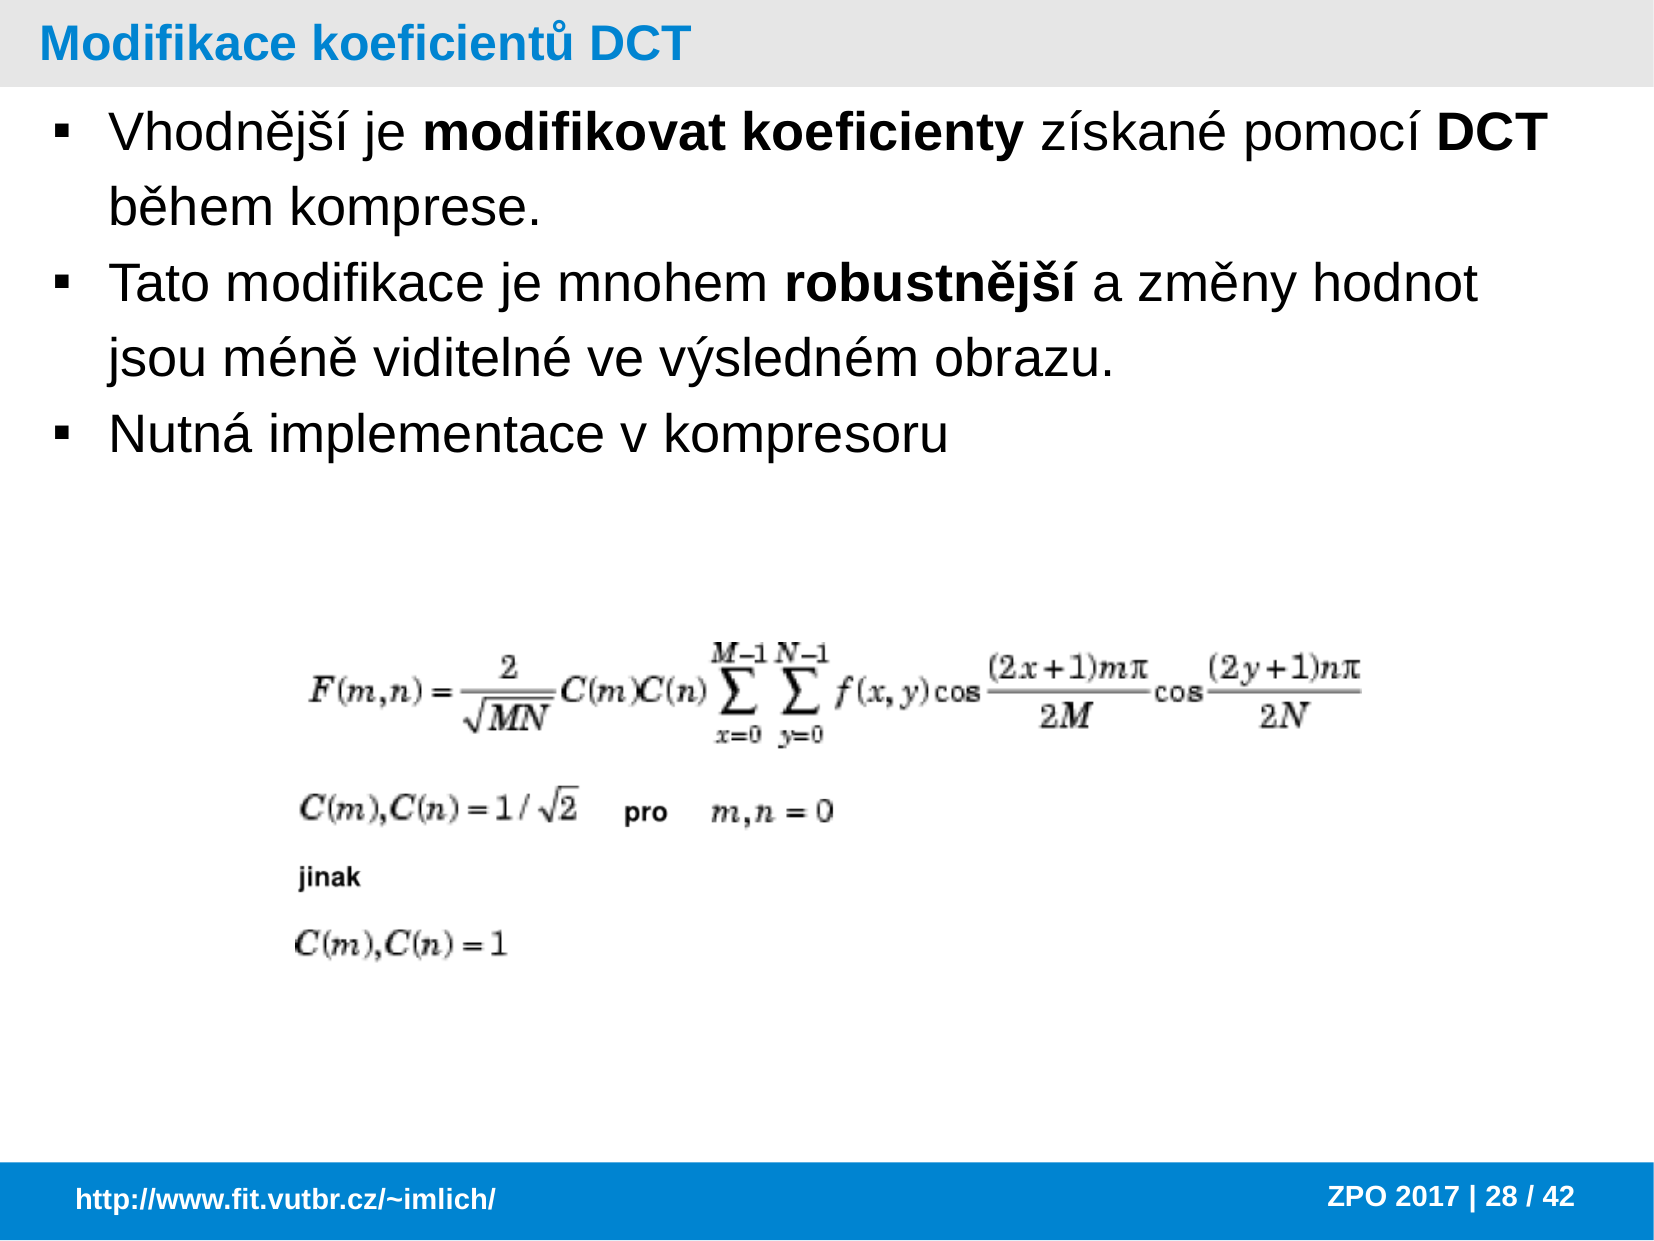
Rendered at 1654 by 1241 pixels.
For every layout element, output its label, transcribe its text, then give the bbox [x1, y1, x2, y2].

title Modifikace koeficientů DCT [39, 5, 1615, 81]
list Vhodnější je modifikovat koeficienty získané pomocí DCT během komprese. Tato modifikace je mnohem robustnější a změny hodnot jsou méně viditelné ve výsledném obrazu. Nutná implementace v kompresoru [37, 101, 1613, 1163]
picture [295, 642, 1362, 968]
